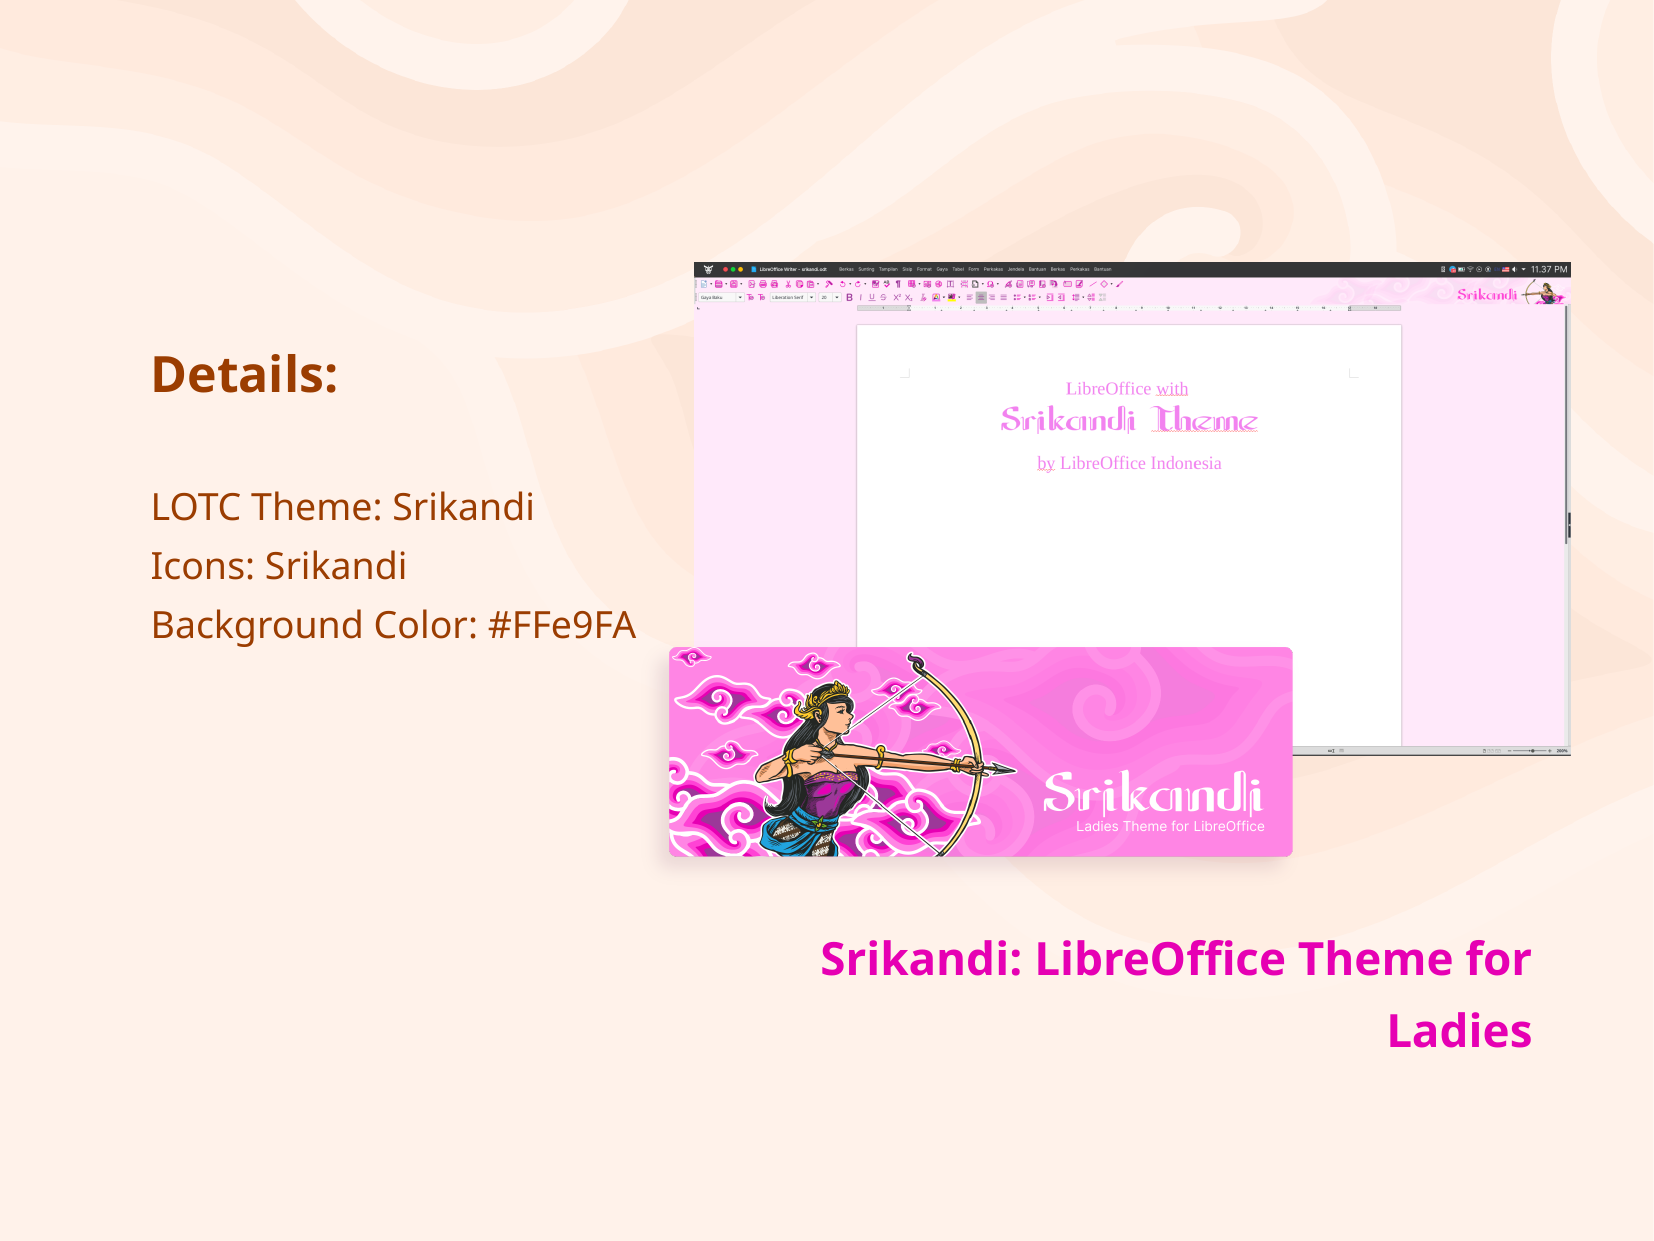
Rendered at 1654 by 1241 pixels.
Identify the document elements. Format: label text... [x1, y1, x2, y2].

picture [0, 0, 1654, 1241]
text_box Srikandi: LibreOffice Theme for Ladies [649, 909, 1548, 993]
text_box Details: LOTC Theme: Srikandi Icons: Srikandi Background Color: #FFe9FA [135, 321, 1471, 910]
